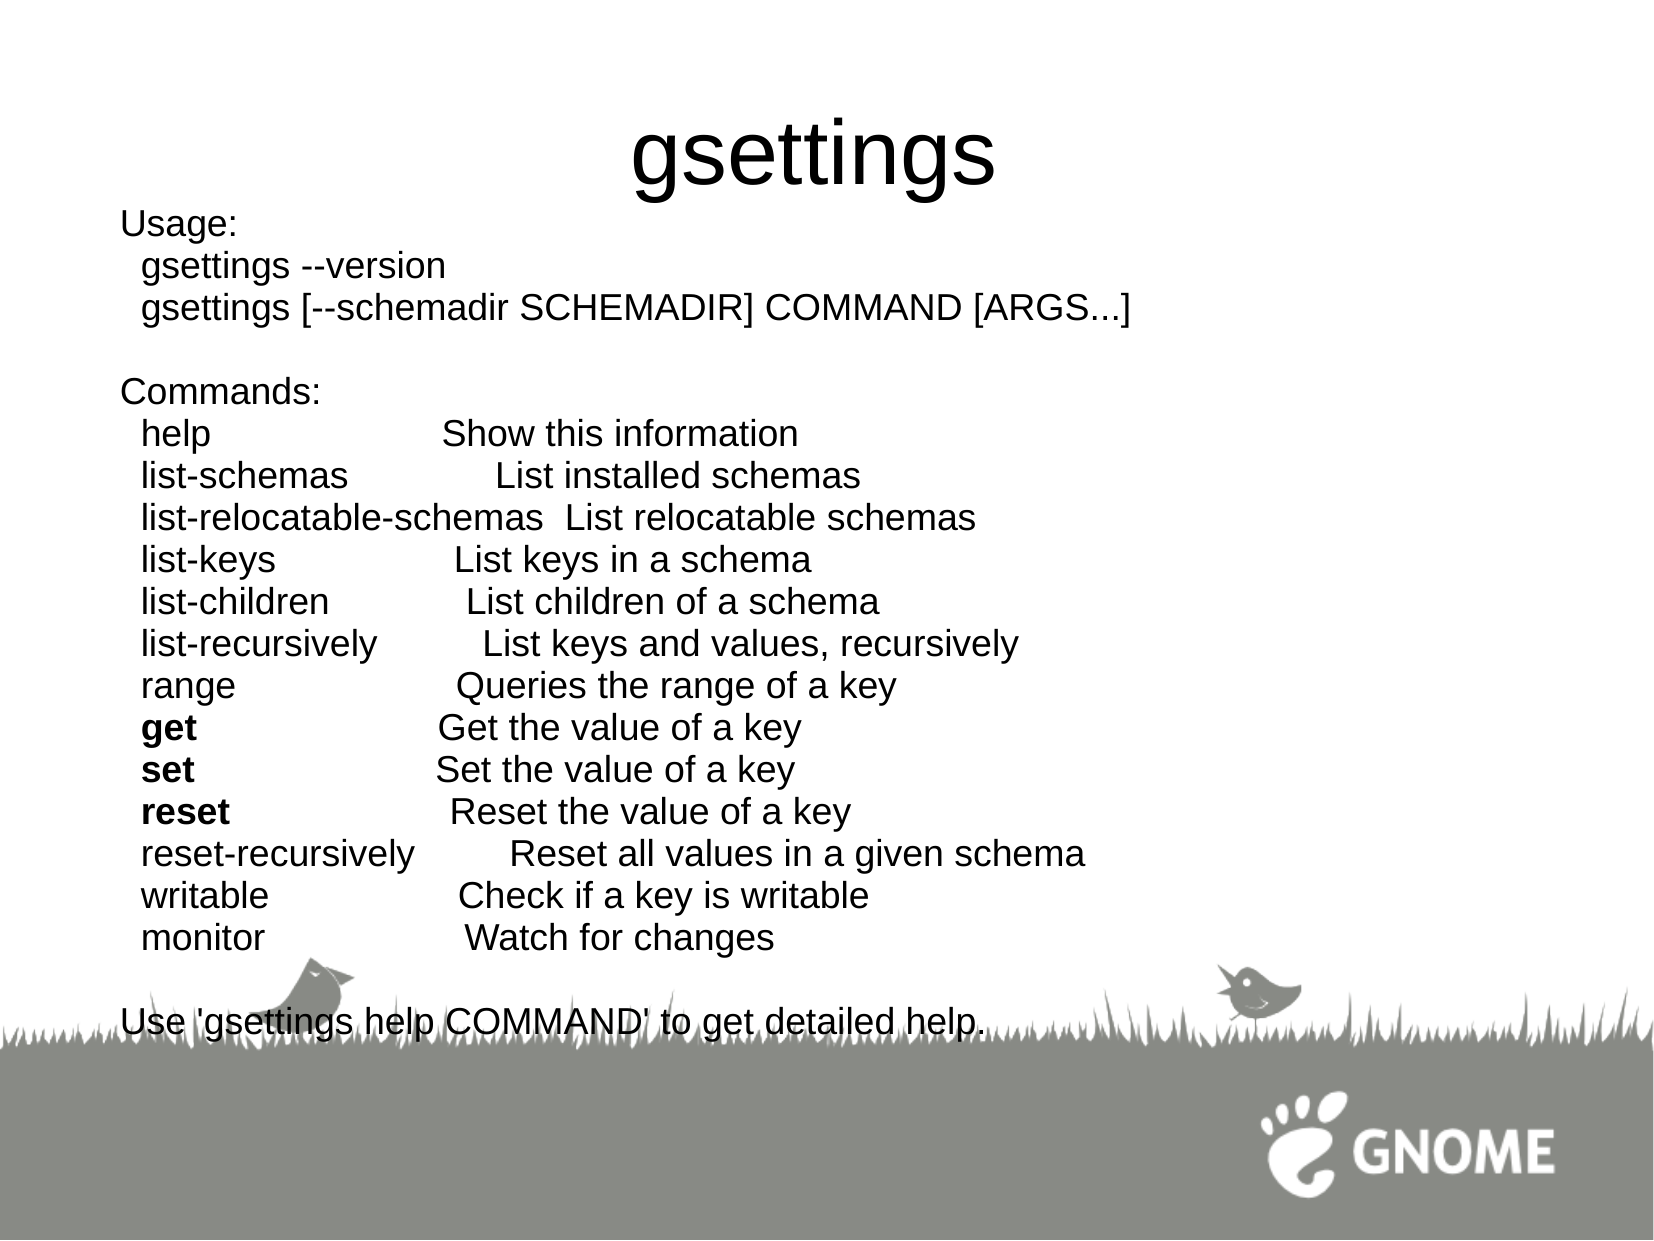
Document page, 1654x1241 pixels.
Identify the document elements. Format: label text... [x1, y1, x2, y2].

text_box Usage: gsettings --version gsettings [--schemadir SCHEMADIR] COMMAND [ARGS...] Commands: help Show this information list-schemas List installed schemas list-relocatable-schemas List relocatable schemas list-keys List keys in a schema list-children List children of a schema list-recursively List keys and values, recursively range Queries the range of a key get Get the value of a key set Set the value of a key reset Reset the value of a key reset-recursively Reset all values in a given schema writable Check if a key is writable monitor Watch for changes Use 'gsettings help COMMAND' to get detailed help. [105, 195, 1261, 1050]
picture [0, 0, 1654, 1241]
